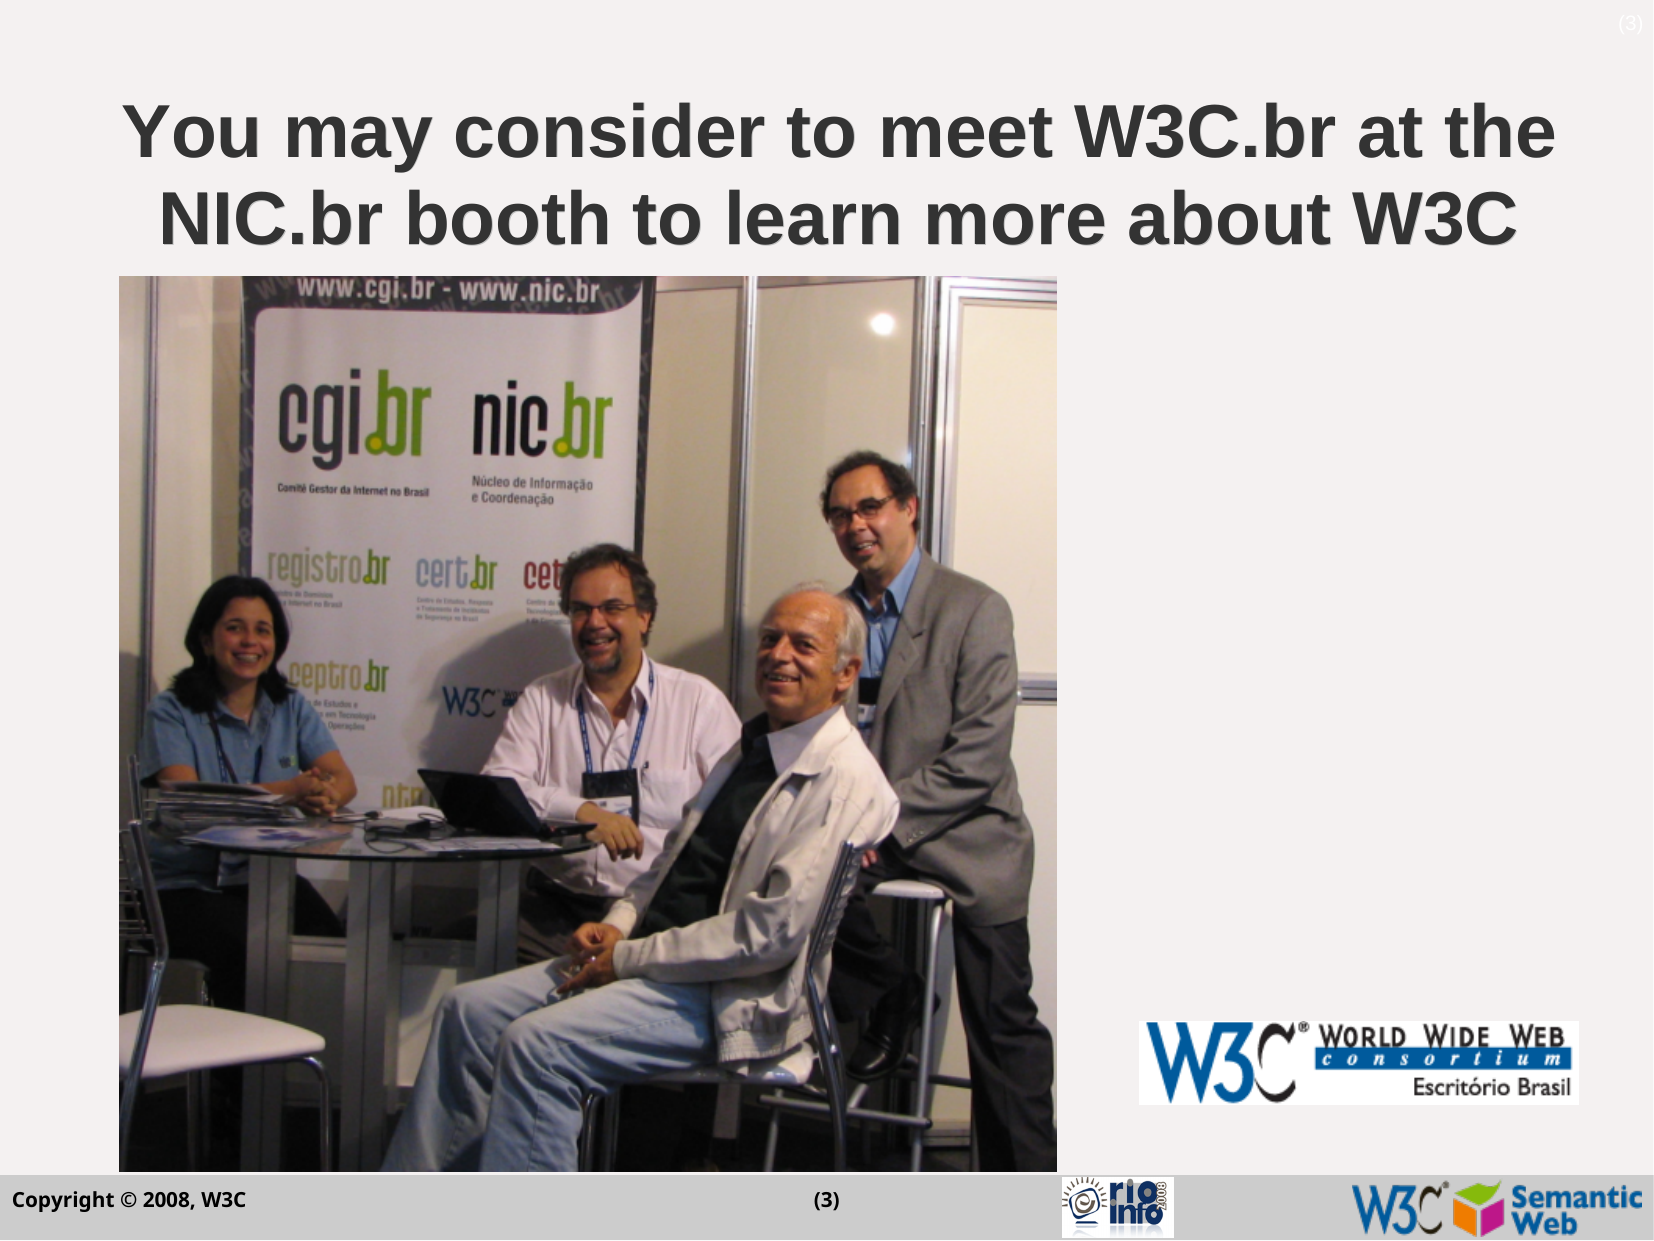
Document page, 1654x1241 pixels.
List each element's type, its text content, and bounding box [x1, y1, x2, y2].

picture [1352, 1178, 1642, 1237]
picture [1062, 1177, 1174, 1238]
picture [119, 276, 1057, 1172]
title You may consider to meet W3C.br at the NIC.br booth to learn more about W3C [42, 87, 1637, 260]
picture [1139, 1021, 1579, 1105]
